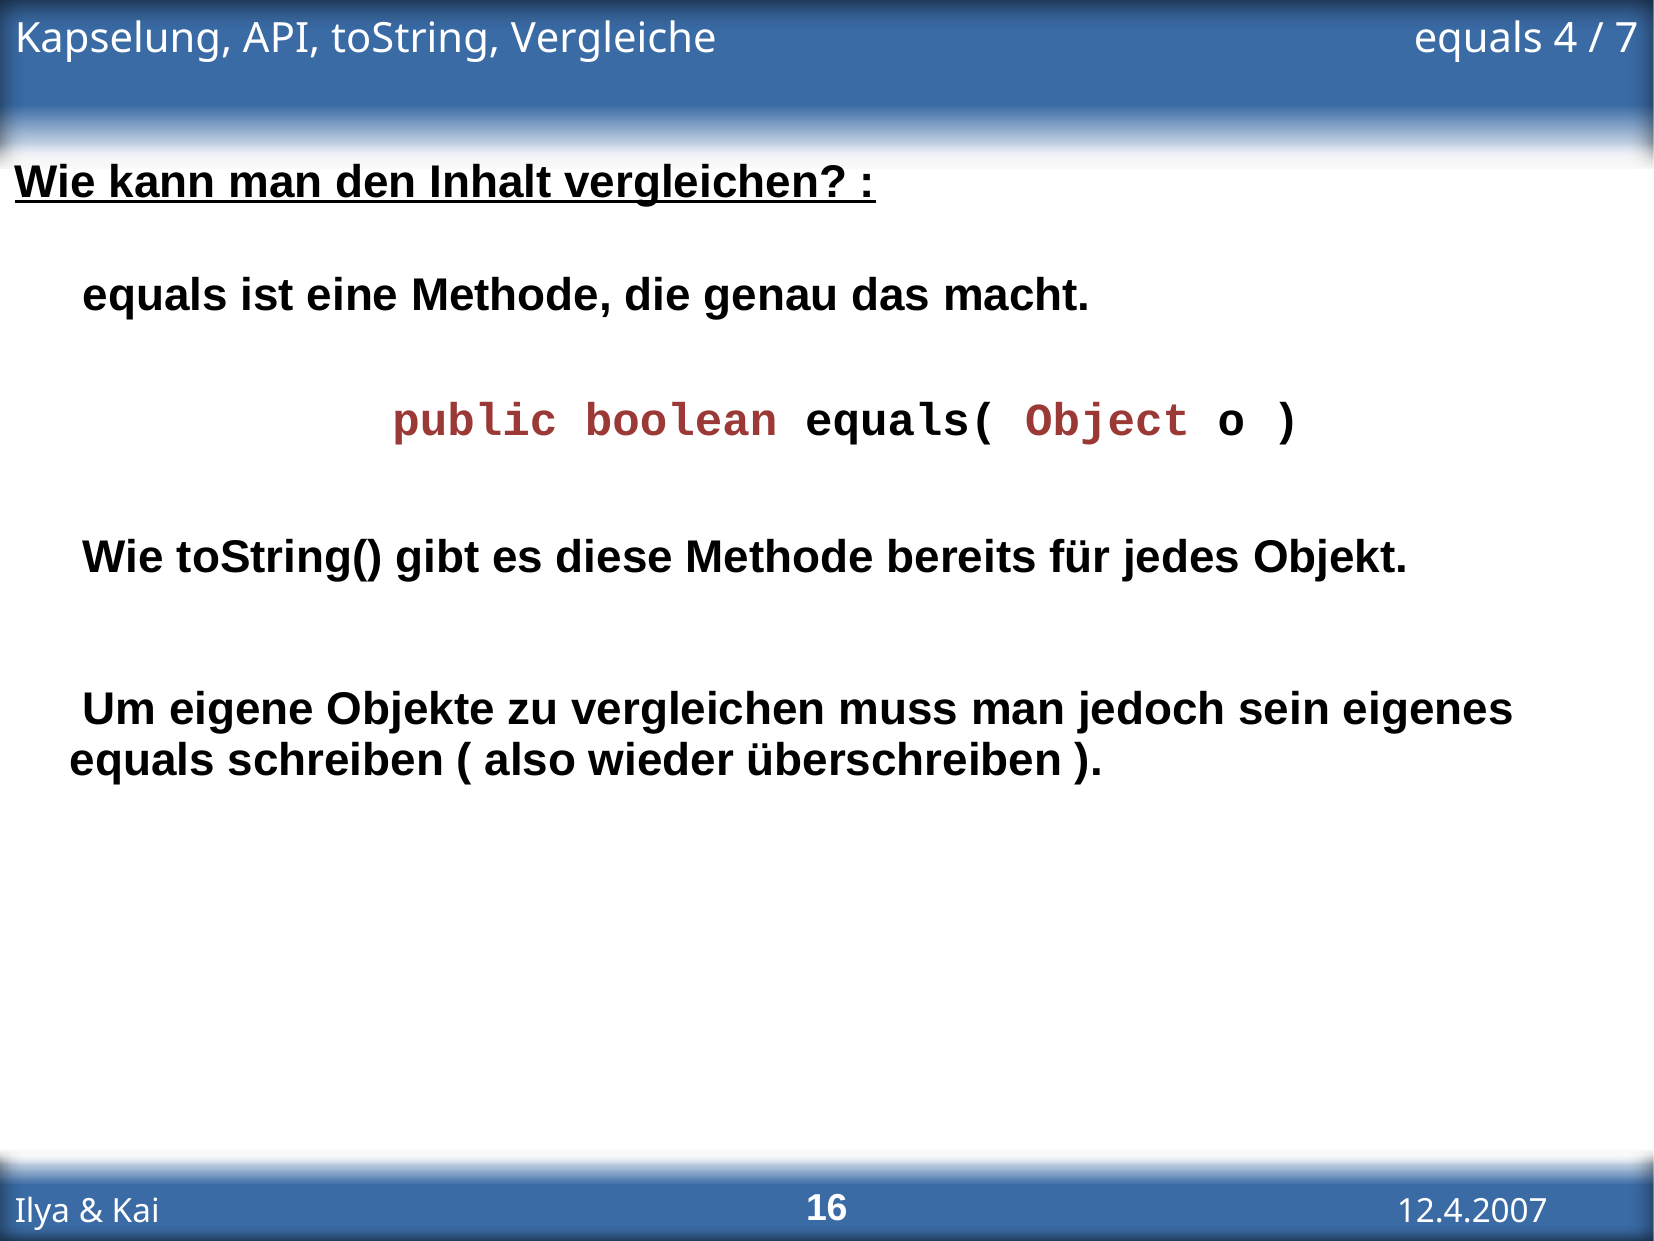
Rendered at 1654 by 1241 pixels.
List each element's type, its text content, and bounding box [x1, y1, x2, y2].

text_box Wie toString() gibt es diese Methode bereits für jedes Objekt. [55, 523, 1654, 591]
text_box equals ist eine Methode, die genau das macht. [55, 261, 1654, 329]
text_box Um eigene Objekte zu vergleichen muss man jedoch sein eigenes equals schreiben ( also wieder überschreiben ). [55, 675, 1654, 794]
text_box Wie kann man den Inhalt vergleichen? : [0, 148, 1654, 216]
text_box equals 4 / 7 [1226, 0, 1654, 73]
text_box public boolean equals( Object o ) [352, 385, 1328, 457]
picture [0, 1149, 1654, 1241]
picture [0, 0, 1654, 148]
